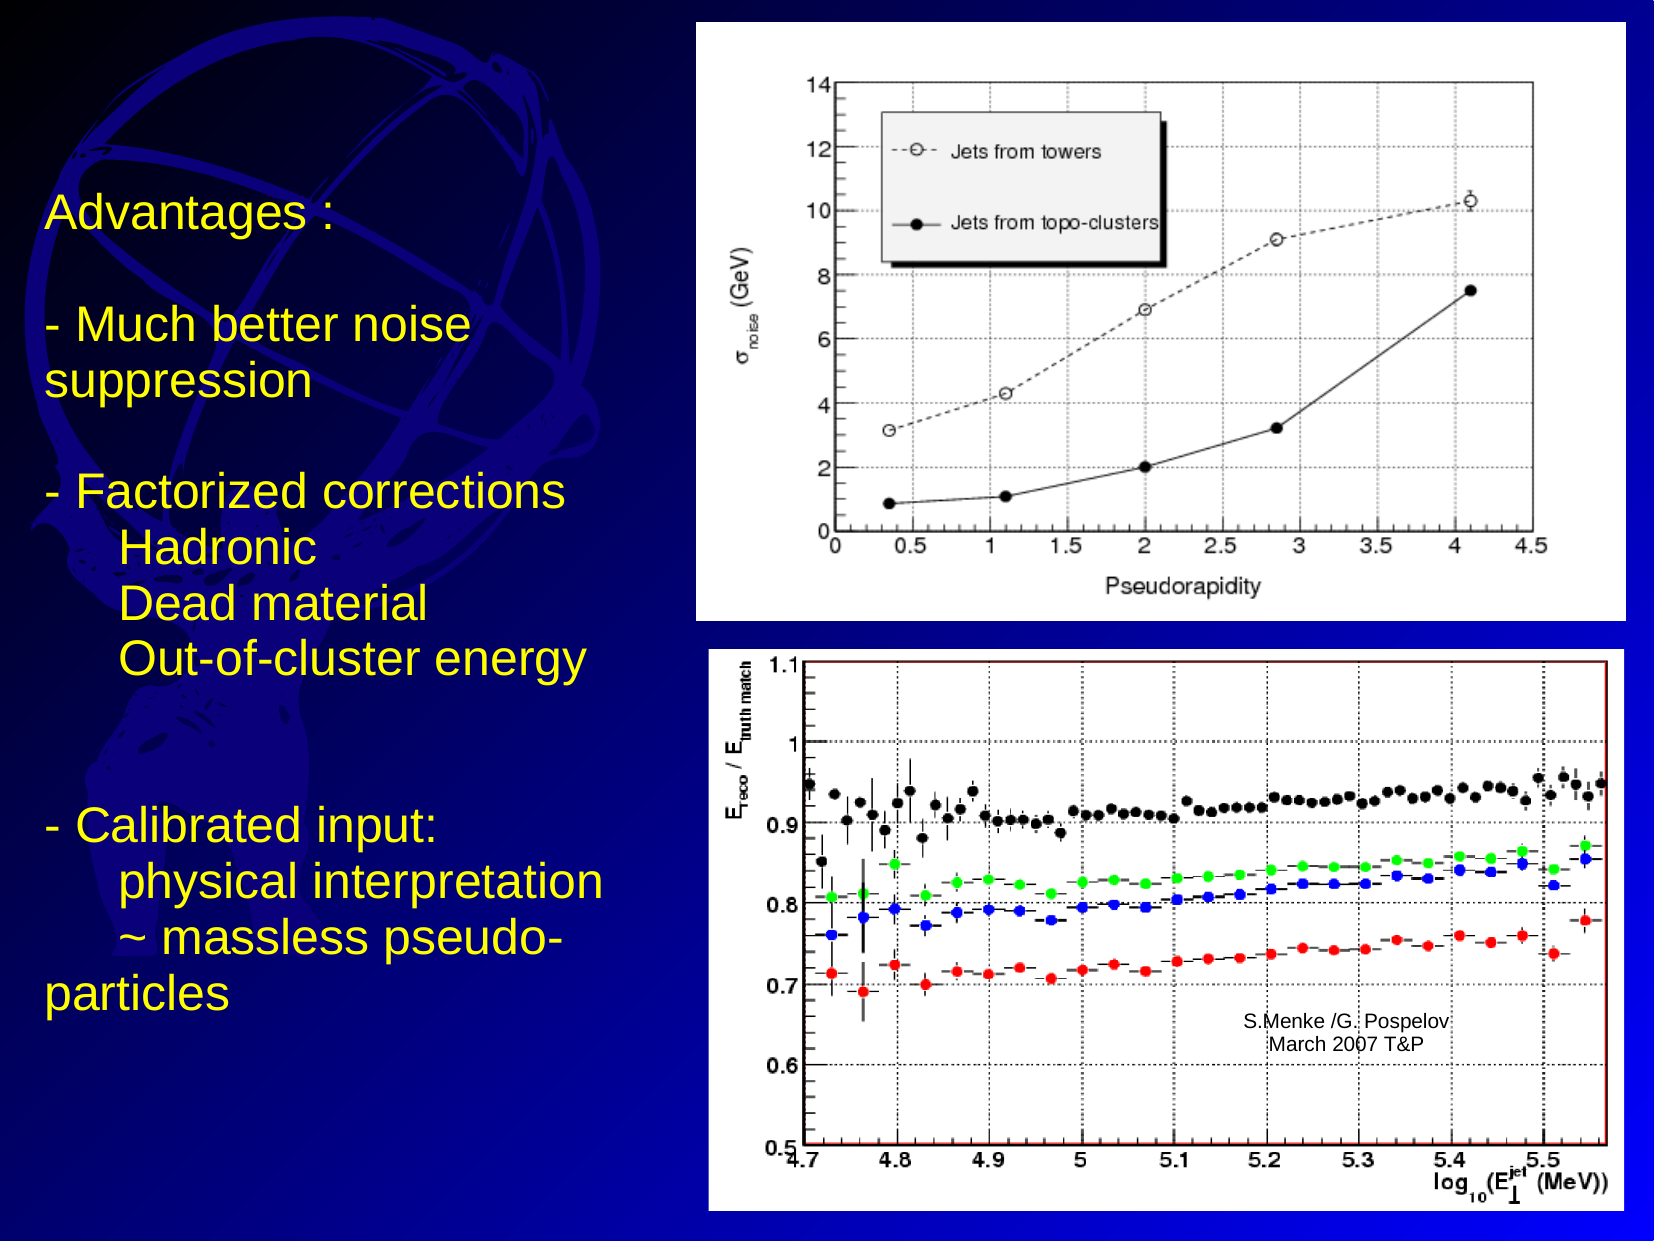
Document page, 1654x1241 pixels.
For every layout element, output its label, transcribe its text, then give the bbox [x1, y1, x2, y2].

text_box Advantages : - Much better noise suppression - Factorized corrections Hadronic Dead material Out-of-cluster energy - Calibrated input: physical interpretation ~ massless pseudo-particles [29, 177, 643, 1123]
picture [696, 22, 1626, 621]
text_box S.Menke /G. Pospelov March 2007 T&P [1187, 1001, 1506, 1069]
picture [708, 649, 1625, 1211]
